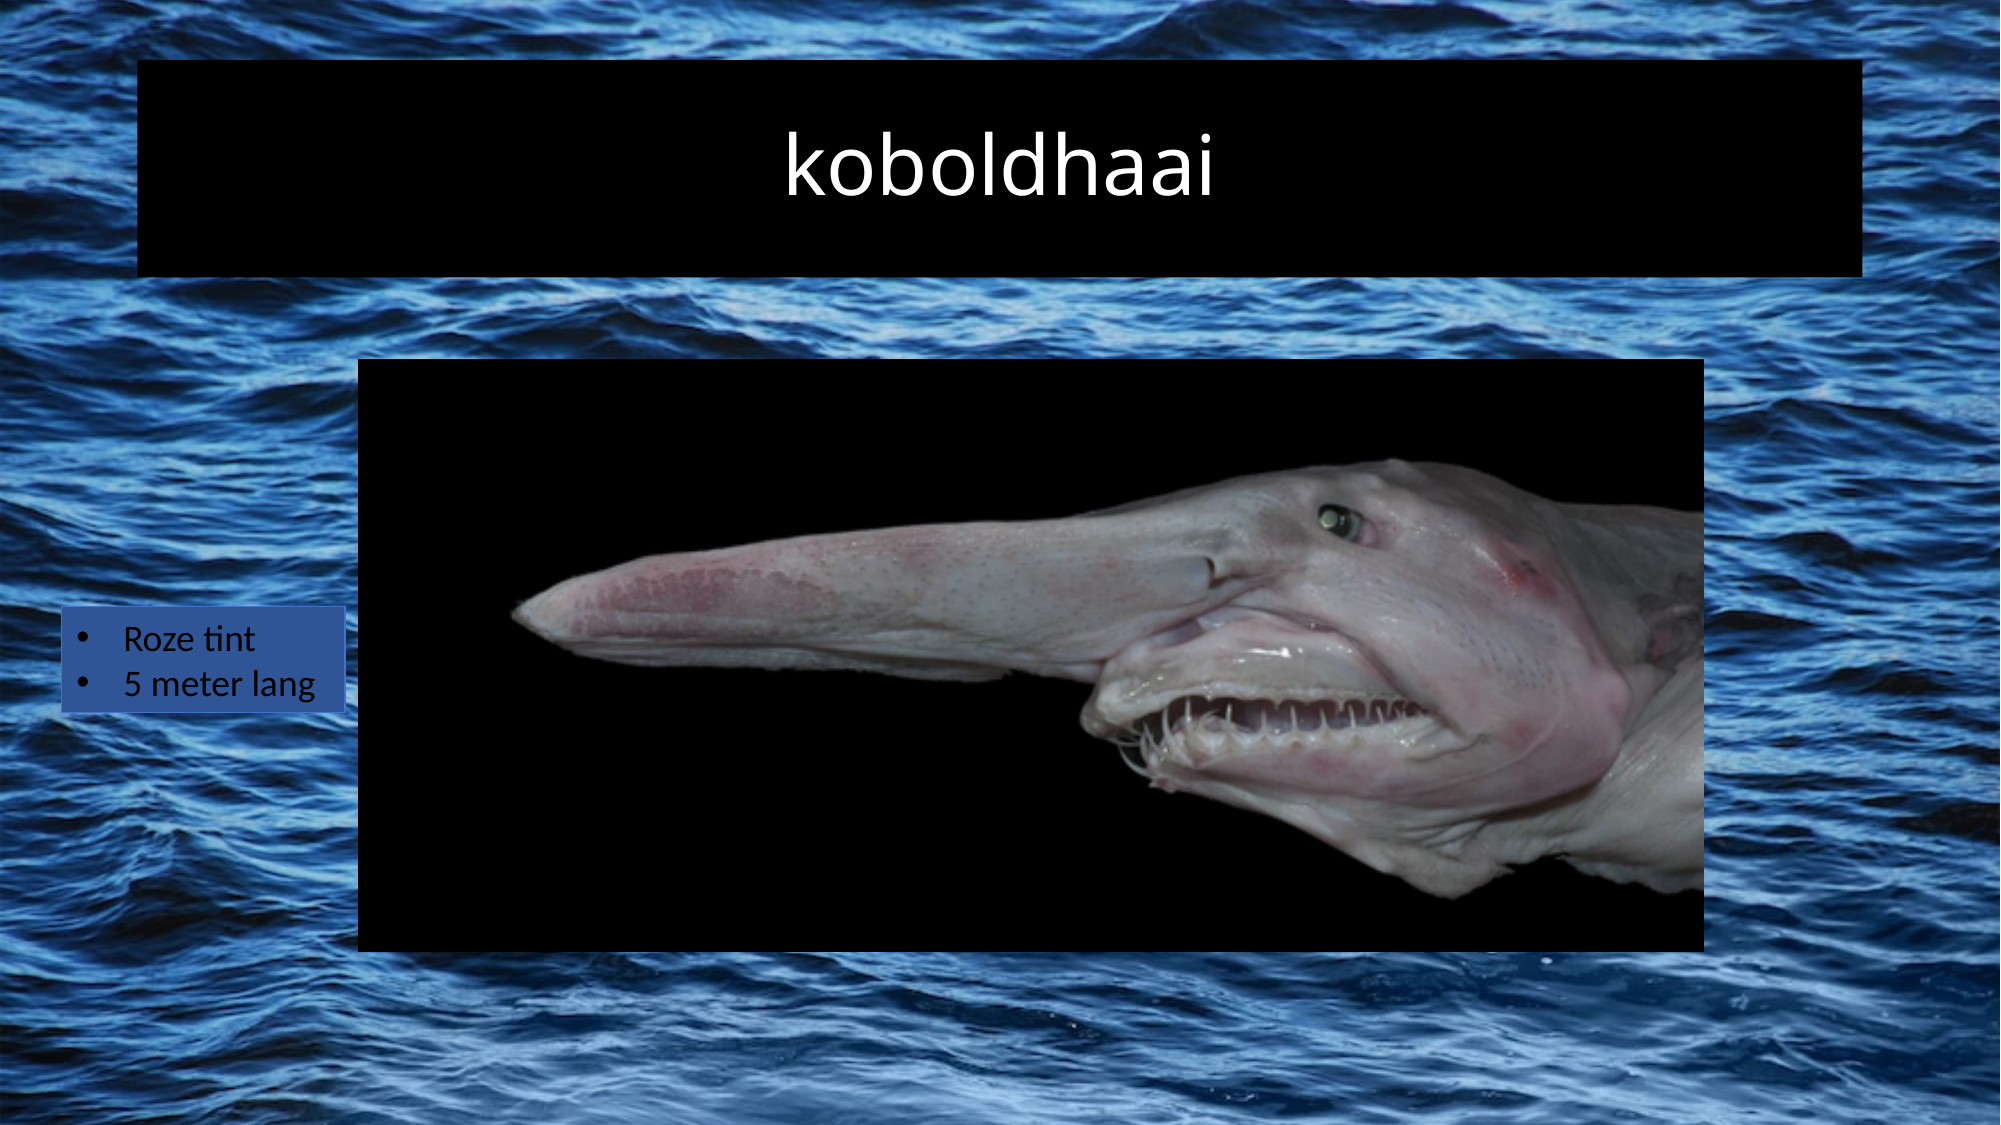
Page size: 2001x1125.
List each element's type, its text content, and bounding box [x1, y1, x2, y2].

text_box Roze tint 5 meter lang [61, 606, 346, 713]
picture [0, 0, 2000, 1125]
title koboldhaai [137, 59, 1863, 278]
